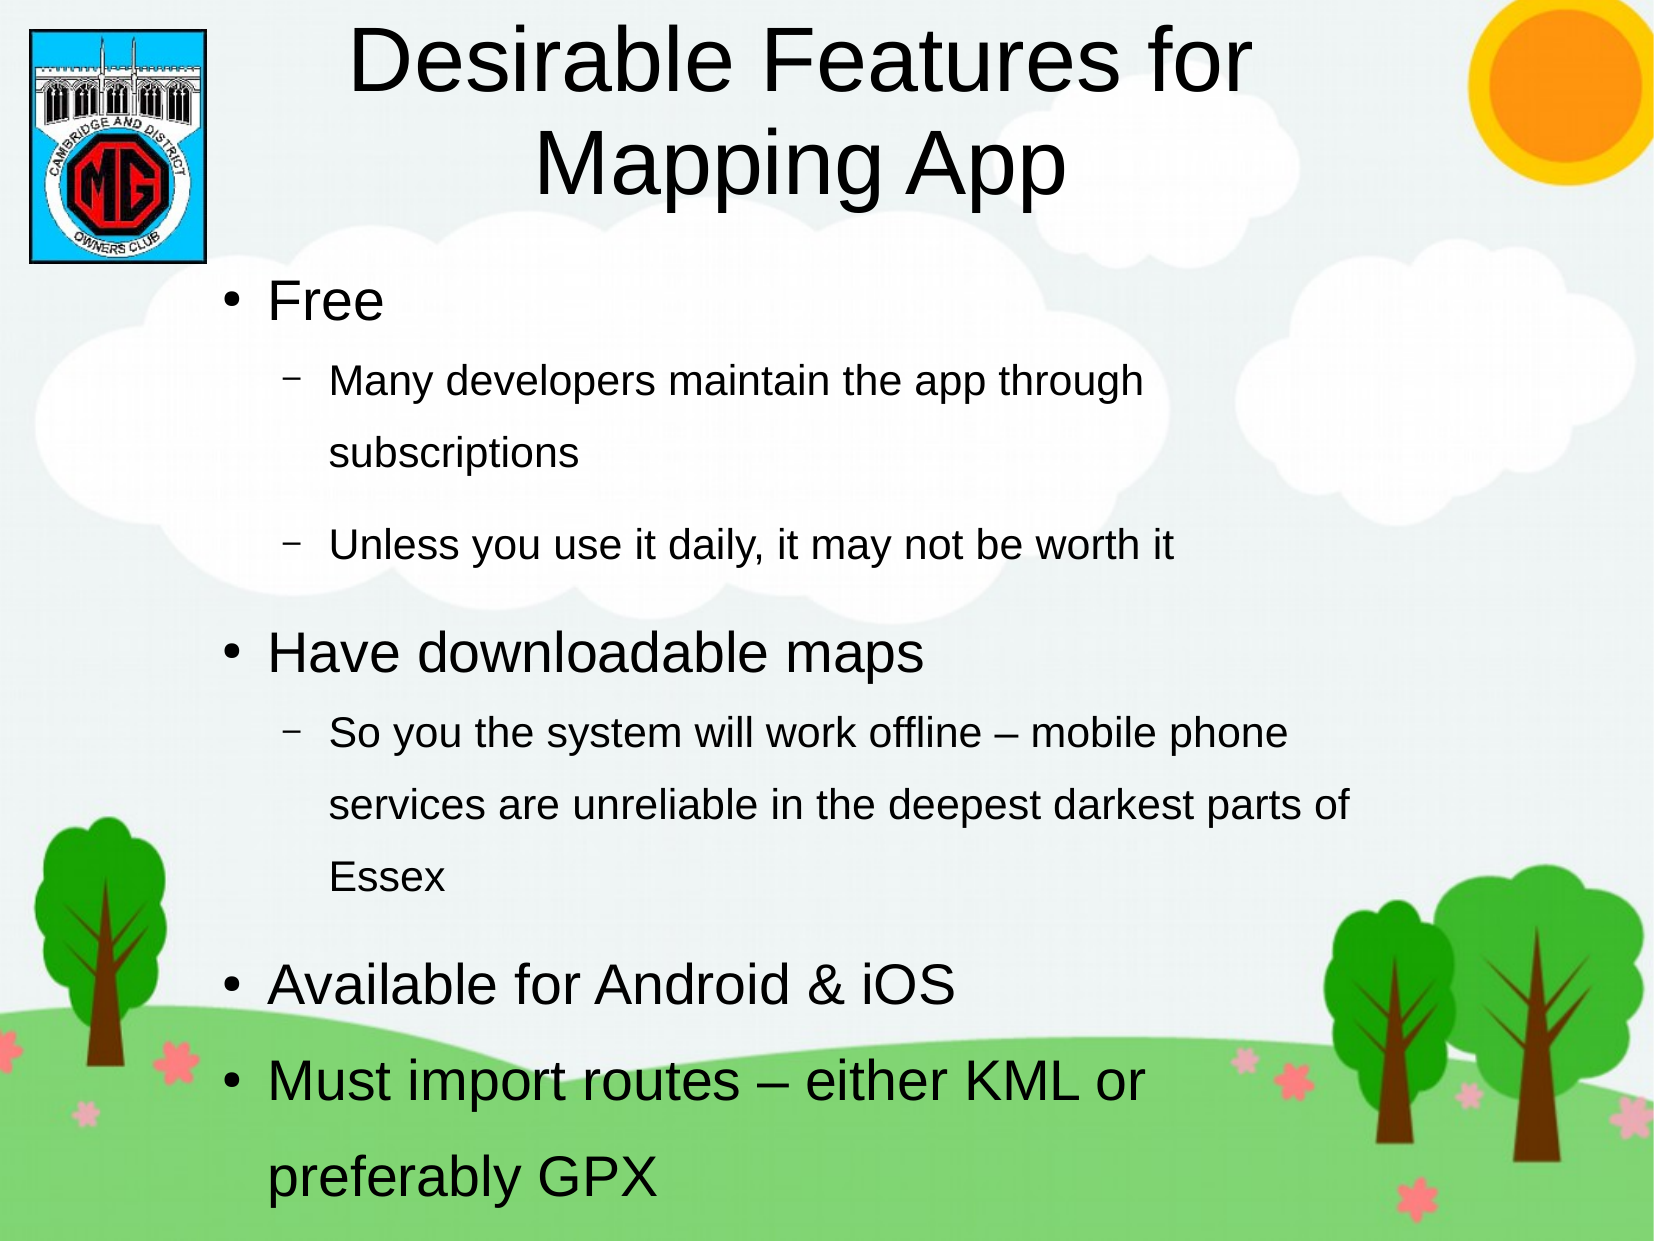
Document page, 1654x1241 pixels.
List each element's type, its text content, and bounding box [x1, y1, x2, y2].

picture [0, 0, 1654, 1241]
list Free Many developers maintain the app through subscriptions Unless you use it daily, it may not be worth it Have downloadable maps So you the system will work offline – mobile phone services are unreliable in the deepest darkest parts of Essex Available for Android & iOS Must import routes – either KML or preferably GPX [206, 236, 1359, 1211]
title Desirable Features for Mapping App [245, 0, 1359, 223]
